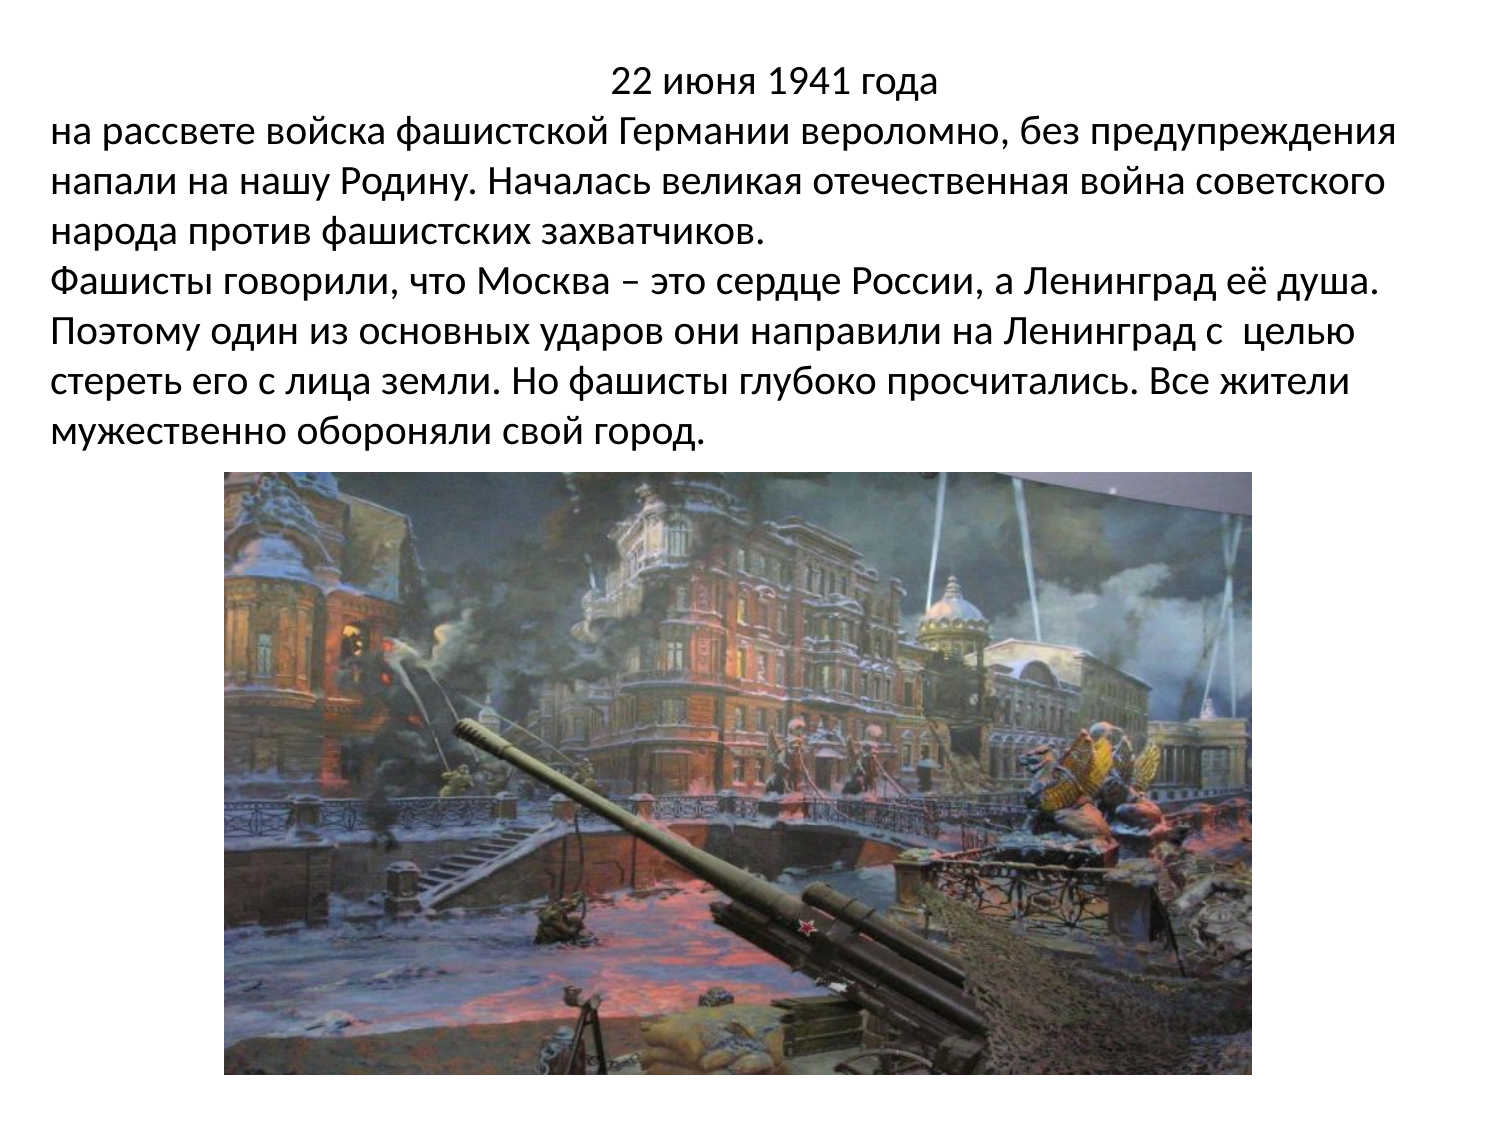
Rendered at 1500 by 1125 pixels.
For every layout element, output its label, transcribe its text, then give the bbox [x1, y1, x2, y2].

picture [224, 472, 1252, 1075]
title 22 июня 1941 года на рассвете войска фашистской Германии вероломно, без предупреждения напали на нашу Родину. Началась великая отечественная война советского народа против фашистских захватчиков. Фашисты говорили, что Москва – это сердце России, а Ленинград её душа. Поэтому один из основных ударов они направили на Ленинград с целью стереть его с лица земли. Но фашисты глубоко просчитались. Все жители мужественно обороняли свой город. [35, 45, 1477, 516]
